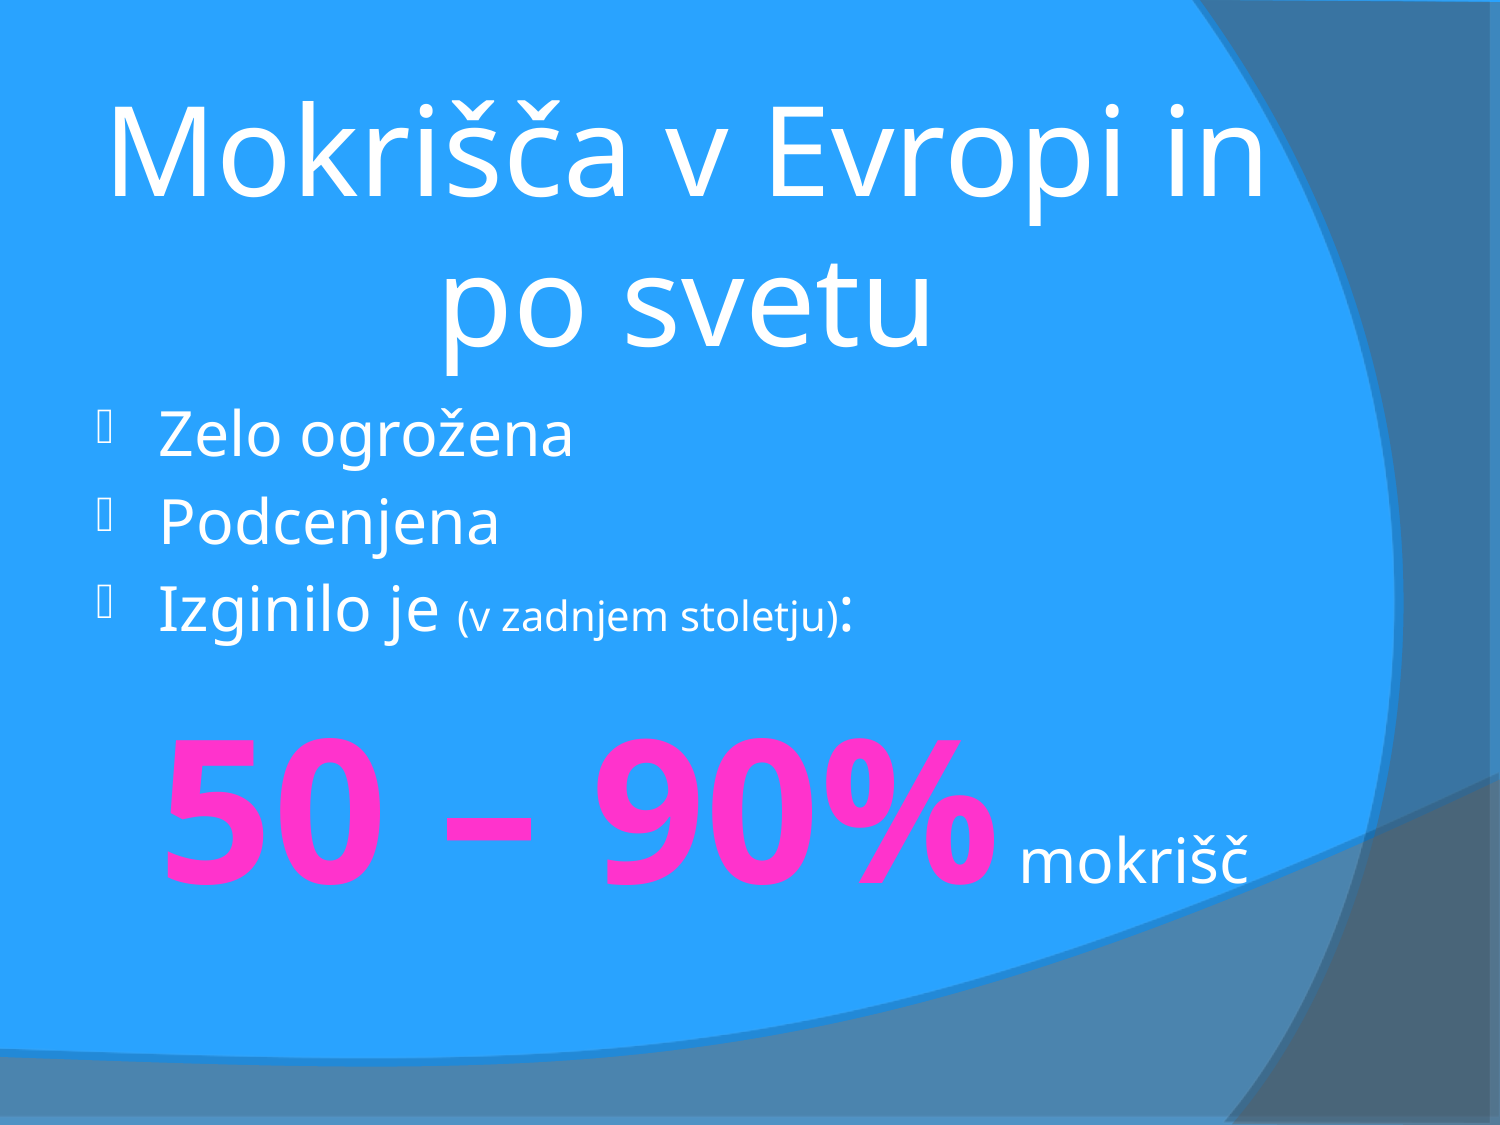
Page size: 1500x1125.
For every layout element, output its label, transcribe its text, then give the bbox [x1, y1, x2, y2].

title Mokrišča v Evropi in po svetu [75, 45, 1300, 386]
list Zelo ogrožena Podcenjena Izginilo je (v zadnjem stoletju): 50 – 90% mokrišč [75, 386, 1418, 1079]
